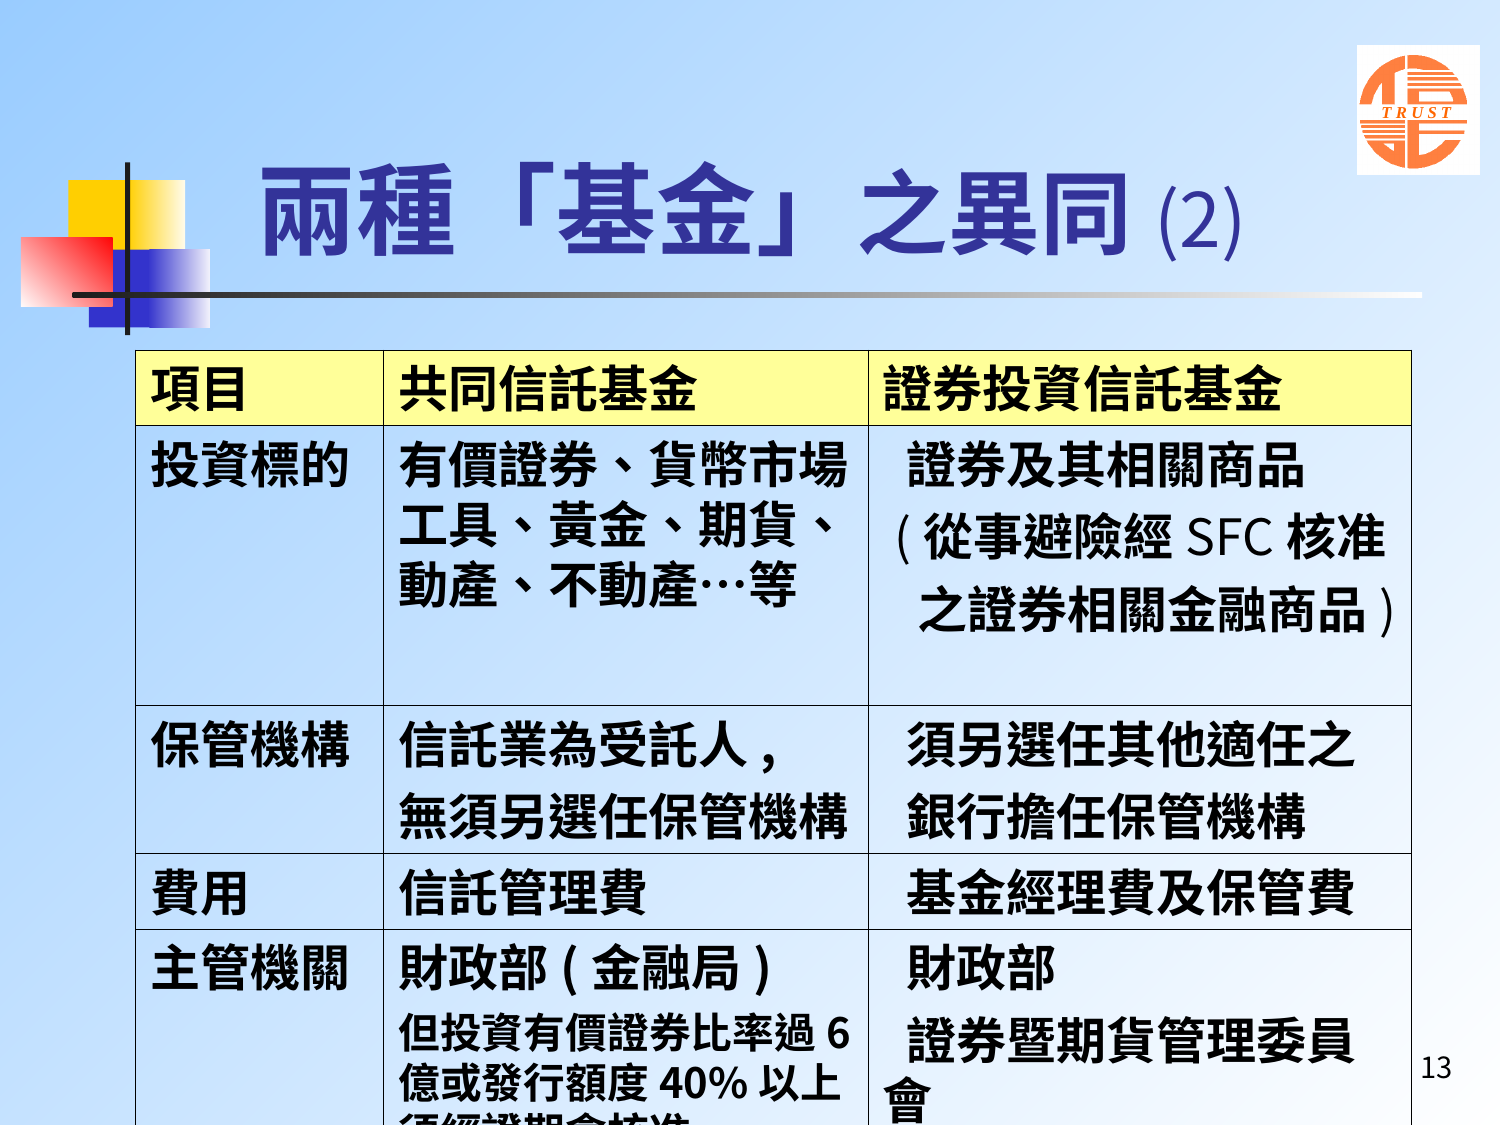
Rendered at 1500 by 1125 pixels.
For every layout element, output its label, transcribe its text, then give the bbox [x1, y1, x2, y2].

table_cell 主管機關 [136, 930, 383, 1125]
table_cell 須另選任其他適任之 銀行擔任保管機構 [869, 706, 1411, 853]
table_header 項目 [136, 351, 383, 425]
table_cell 財政部(金融局) 但投資有價證券比率過6億或發行額度40%以上須經證期會核准 [384, 930, 868, 1125]
table_cell 費用 [136, 854, 383, 929]
chart [1357, 45, 1480, 175]
table_cell 證券及其相關商品 (從事避險經SFC核准 之證券相關金融商品) [869, 426, 1411, 705]
text_box T R U S T [1362, 96, 1470, 127]
table_cell 財政部 證券暨期貨管理委員會 [869, 930, 1411, 1125]
table_cell 信託管理費 [384, 854, 868, 929]
table_header 證券投資信託基金 [869, 351, 1411, 425]
table_cell 保管機構 [136, 706, 383, 853]
table_cell 投資標的 [136, 426, 383, 705]
table_cell 信託業為受託人, 無須另選任保管機構 [384, 706, 868, 853]
table_cell 有價證券、貨幣市場工具、黃金、期貨、動產、不動產…等 [384, 426, 868, 705]
table_cell 基金經理費及保管費 [869, 854, 1411, 929]
table_header 共同信託基金 [384, 351, 868, 425]
title 兩種「基金」之異同(2) [242, 35, 1341, 276]
